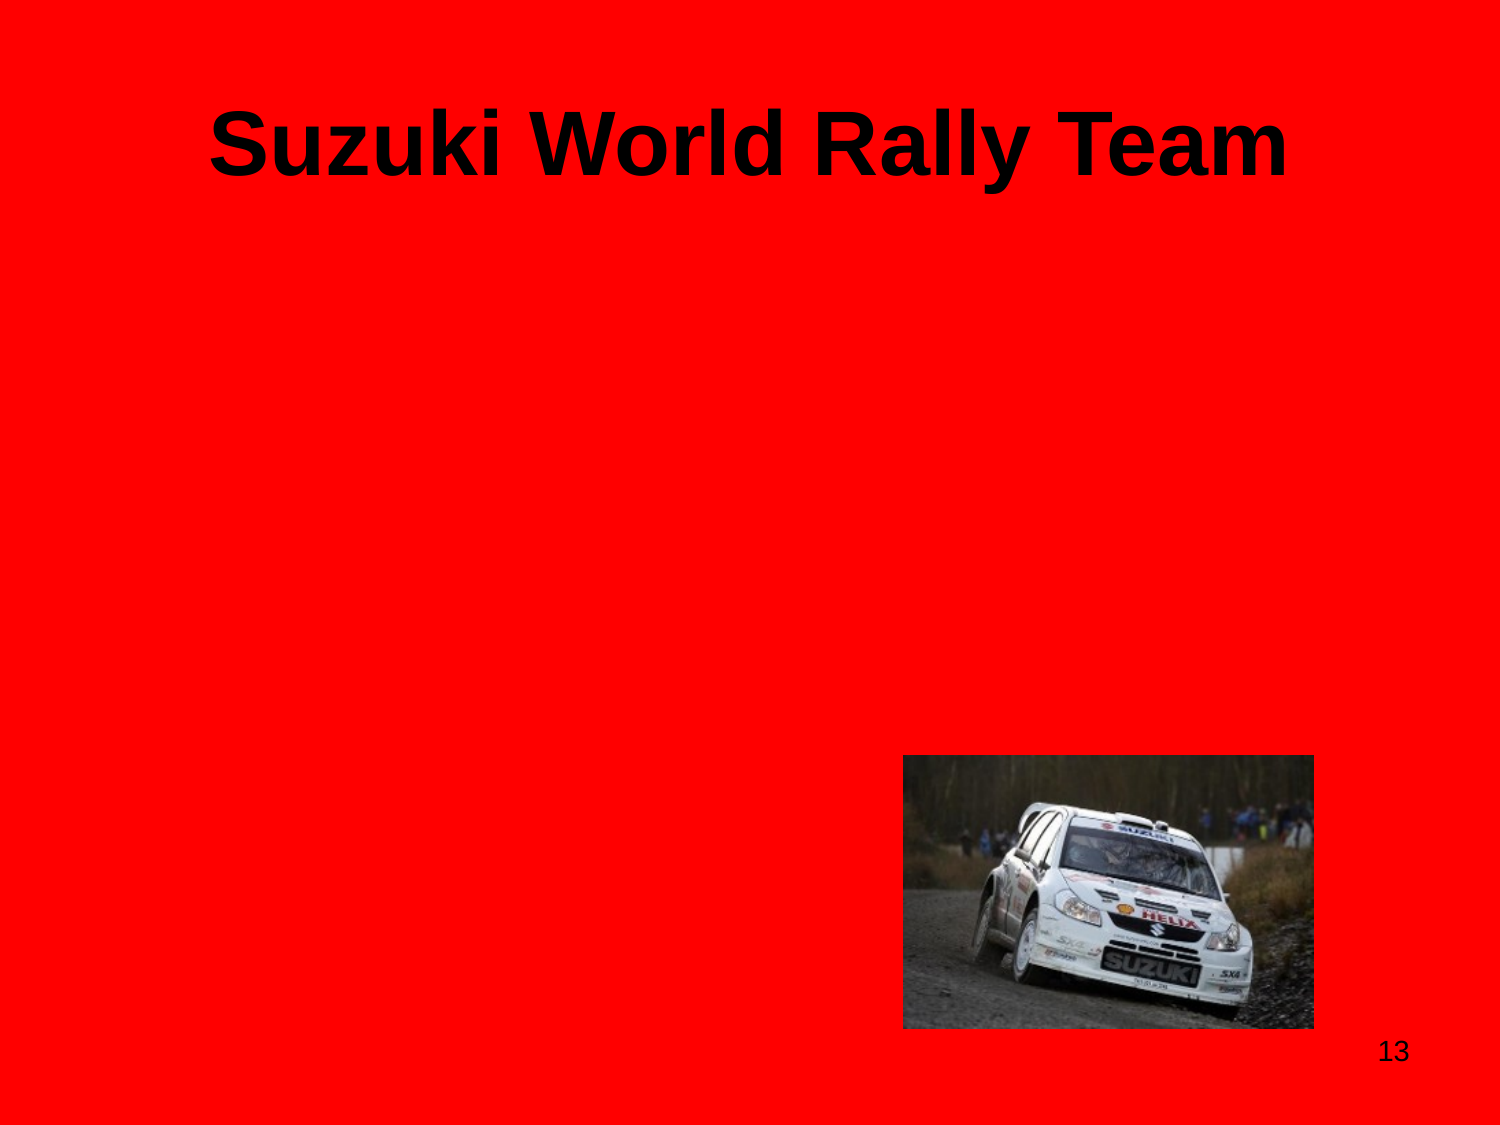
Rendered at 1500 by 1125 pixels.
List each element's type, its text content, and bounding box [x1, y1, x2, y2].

list Ekipa nastaljena: Pariz, Francija Ekipa ustanovljena: 2006 Dirkači: Toni Gardemeister in Per-Gunnar Andersson Dirkajo z: Suzuki SX4 WRC [76, 278, 1424, 1022]
picture [903, 755, 1314, 1029]
slide_number <number> [1074, 1024, 1425, 1103]
title Suzuki World Rally Team [75, 45, 1425, 233]
